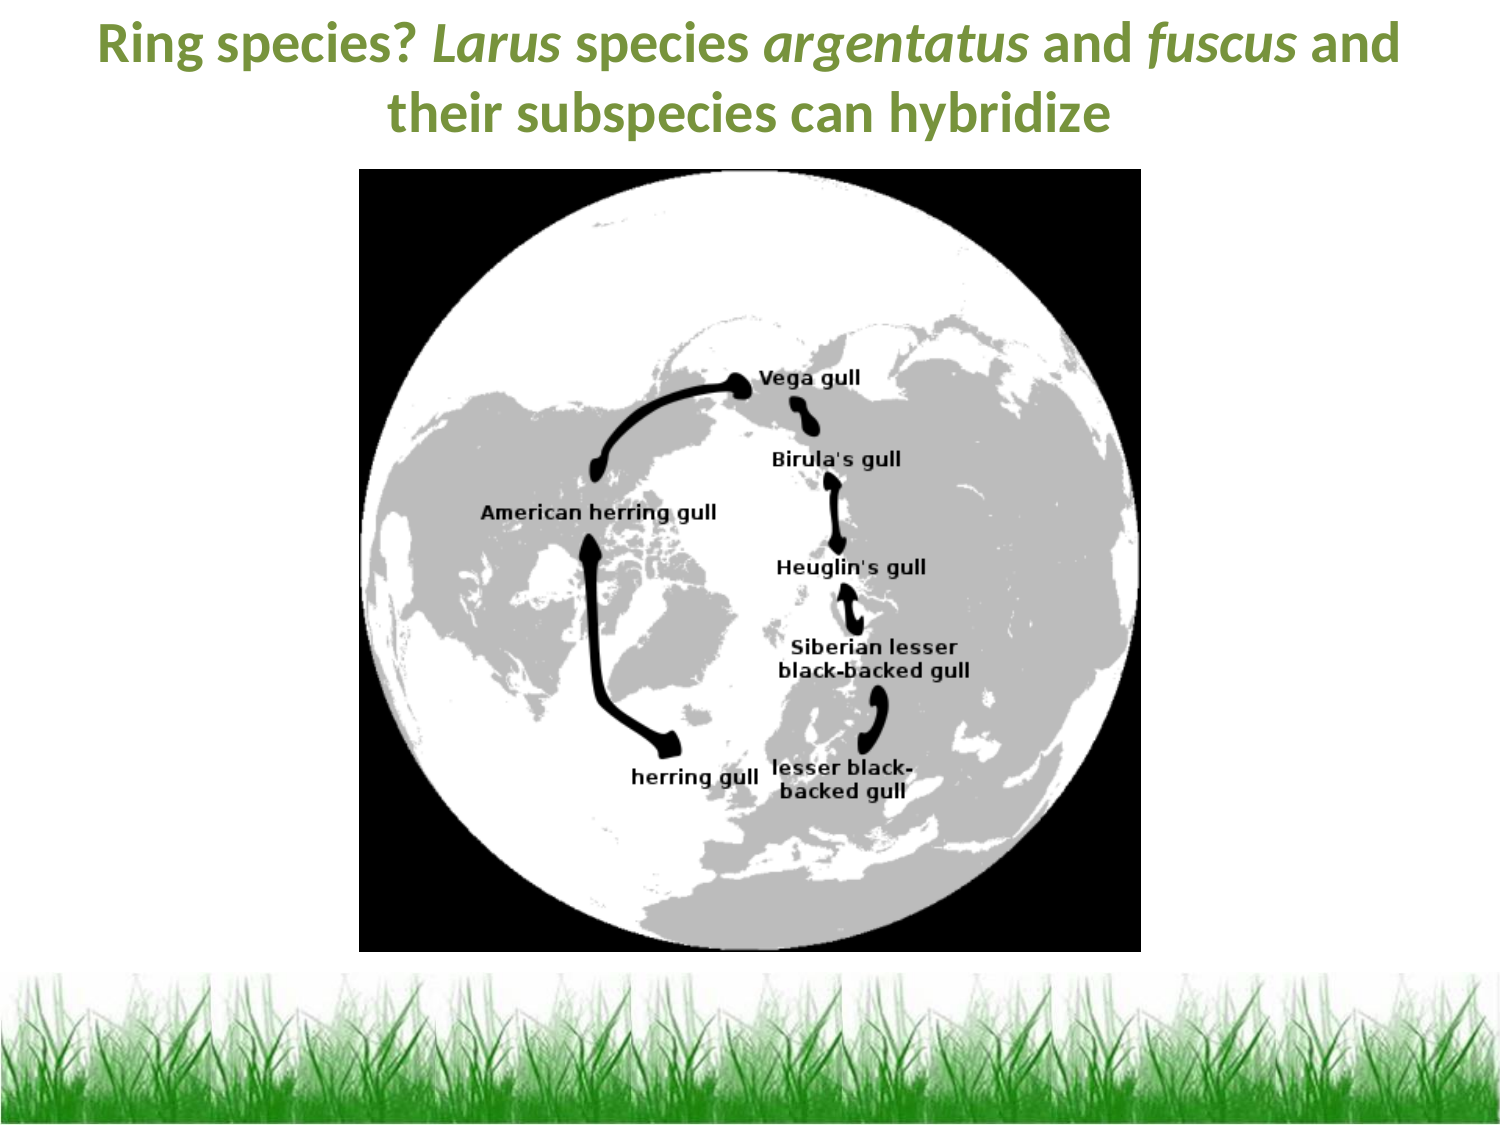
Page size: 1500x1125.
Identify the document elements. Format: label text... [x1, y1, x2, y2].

title Ring species? Larus species argentatus and fuscus and their subspecies can hybridize [75, 0, 1425, 153]
picture [0, 972, 1500, 1125]
picture [359, 169, 1141, 952]
